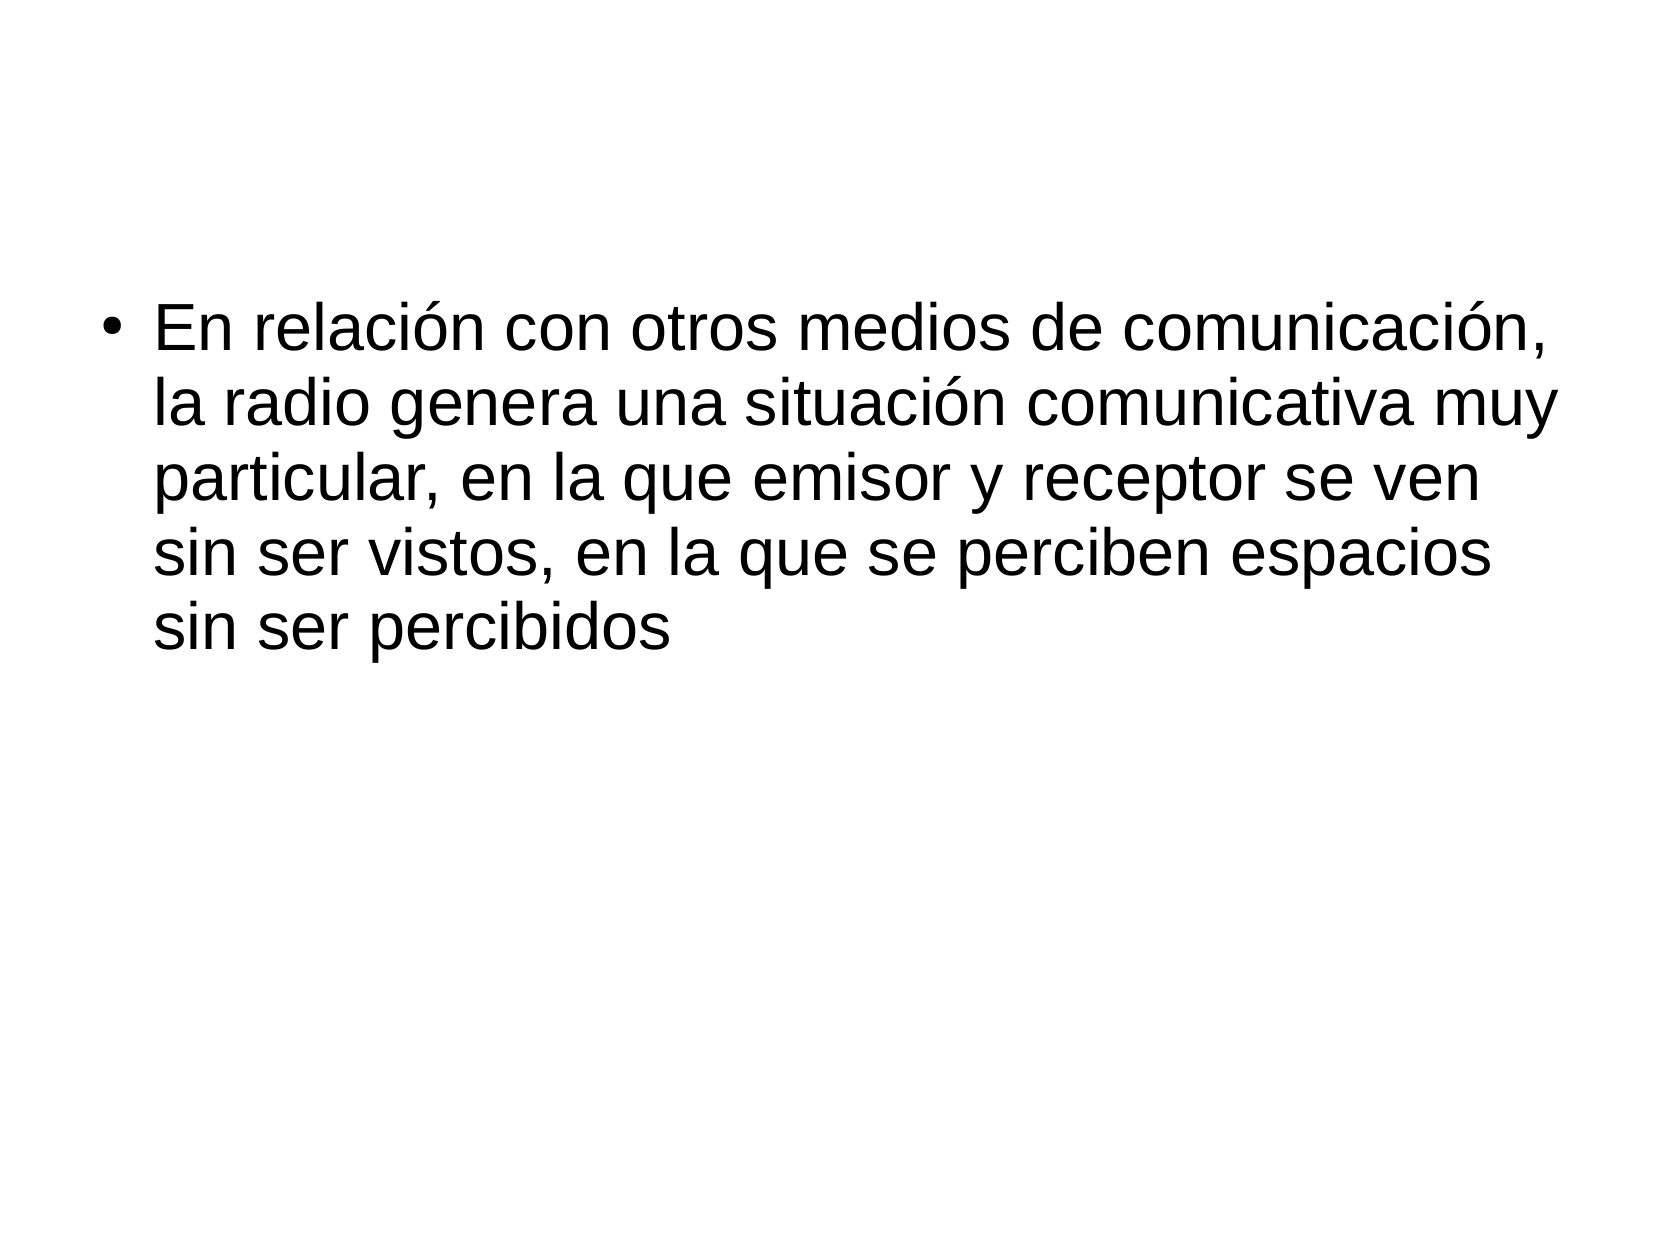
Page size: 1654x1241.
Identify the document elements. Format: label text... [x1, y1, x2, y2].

list En relación con otros medios de comunicación, la radio genera una situación comunicativa muy particular, en la que emisor y receptor se ven sin ser vistos, en la que se perciben espacios sin ser percibidos [82, 290, 1571, 1109]
